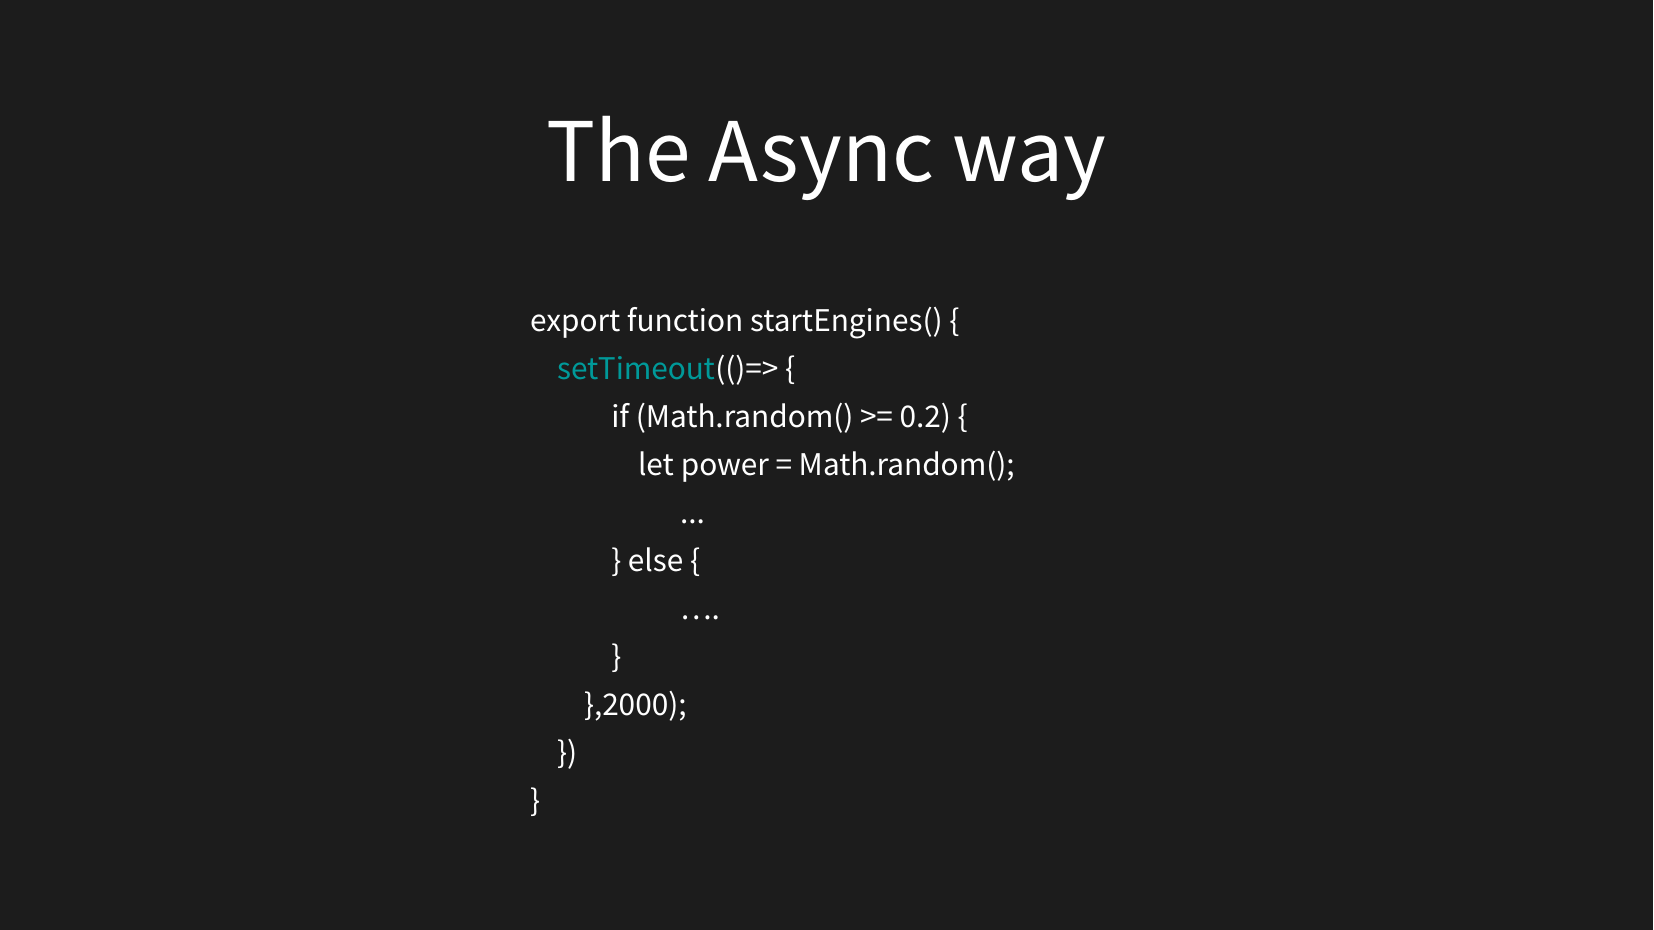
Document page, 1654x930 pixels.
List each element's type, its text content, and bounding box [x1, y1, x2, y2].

title The Async way [0, 33, 1653, 264]
text_box export function startEngines() { setTimeout(()=> { if (Math.random() >= 0.2) { let power = Math.random(); ... } else { …. } },2000); }) } [515, 284, 1161, 876]
